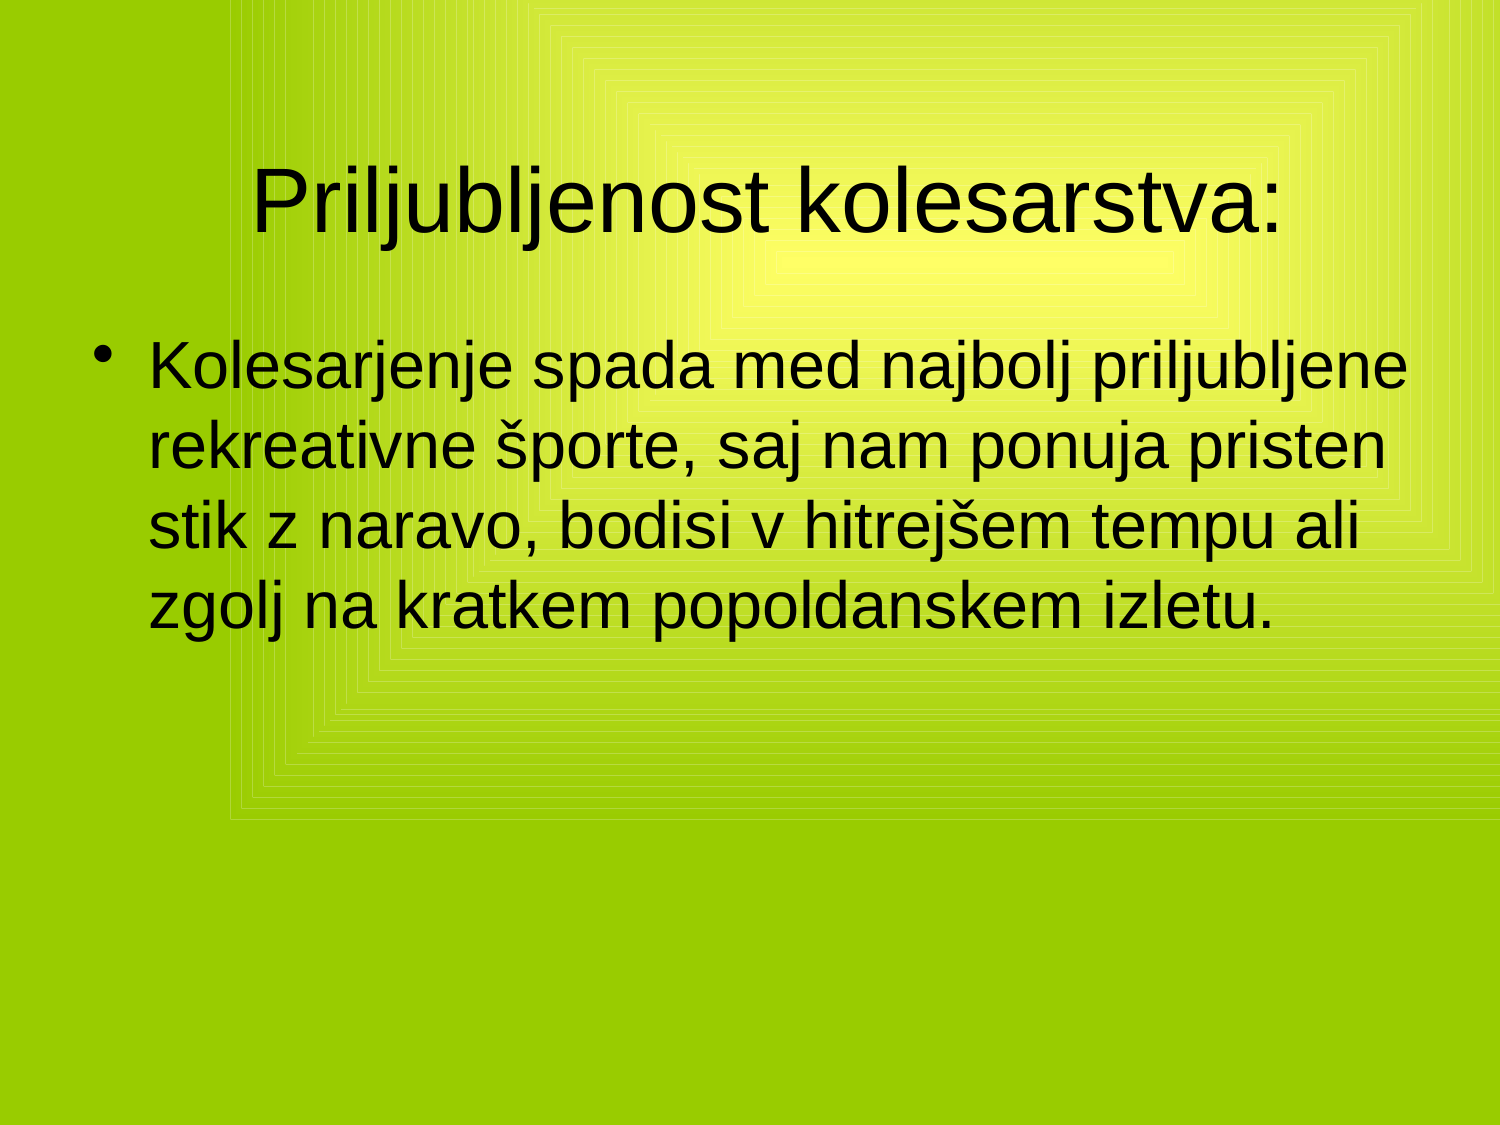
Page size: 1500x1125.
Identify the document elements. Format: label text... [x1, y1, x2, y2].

title Priljubljenost kolesarstva: [76, 101, 1461, 290]
list Kolesarjenje spada med najbolj priljubljene rekreativne športe, saj nam ponuja pristen stik z naravo, bodisi v hitrejšem tempu ali zgolj na kratkem popoldanskem izletu. [76, 314, 1427, 1057]
